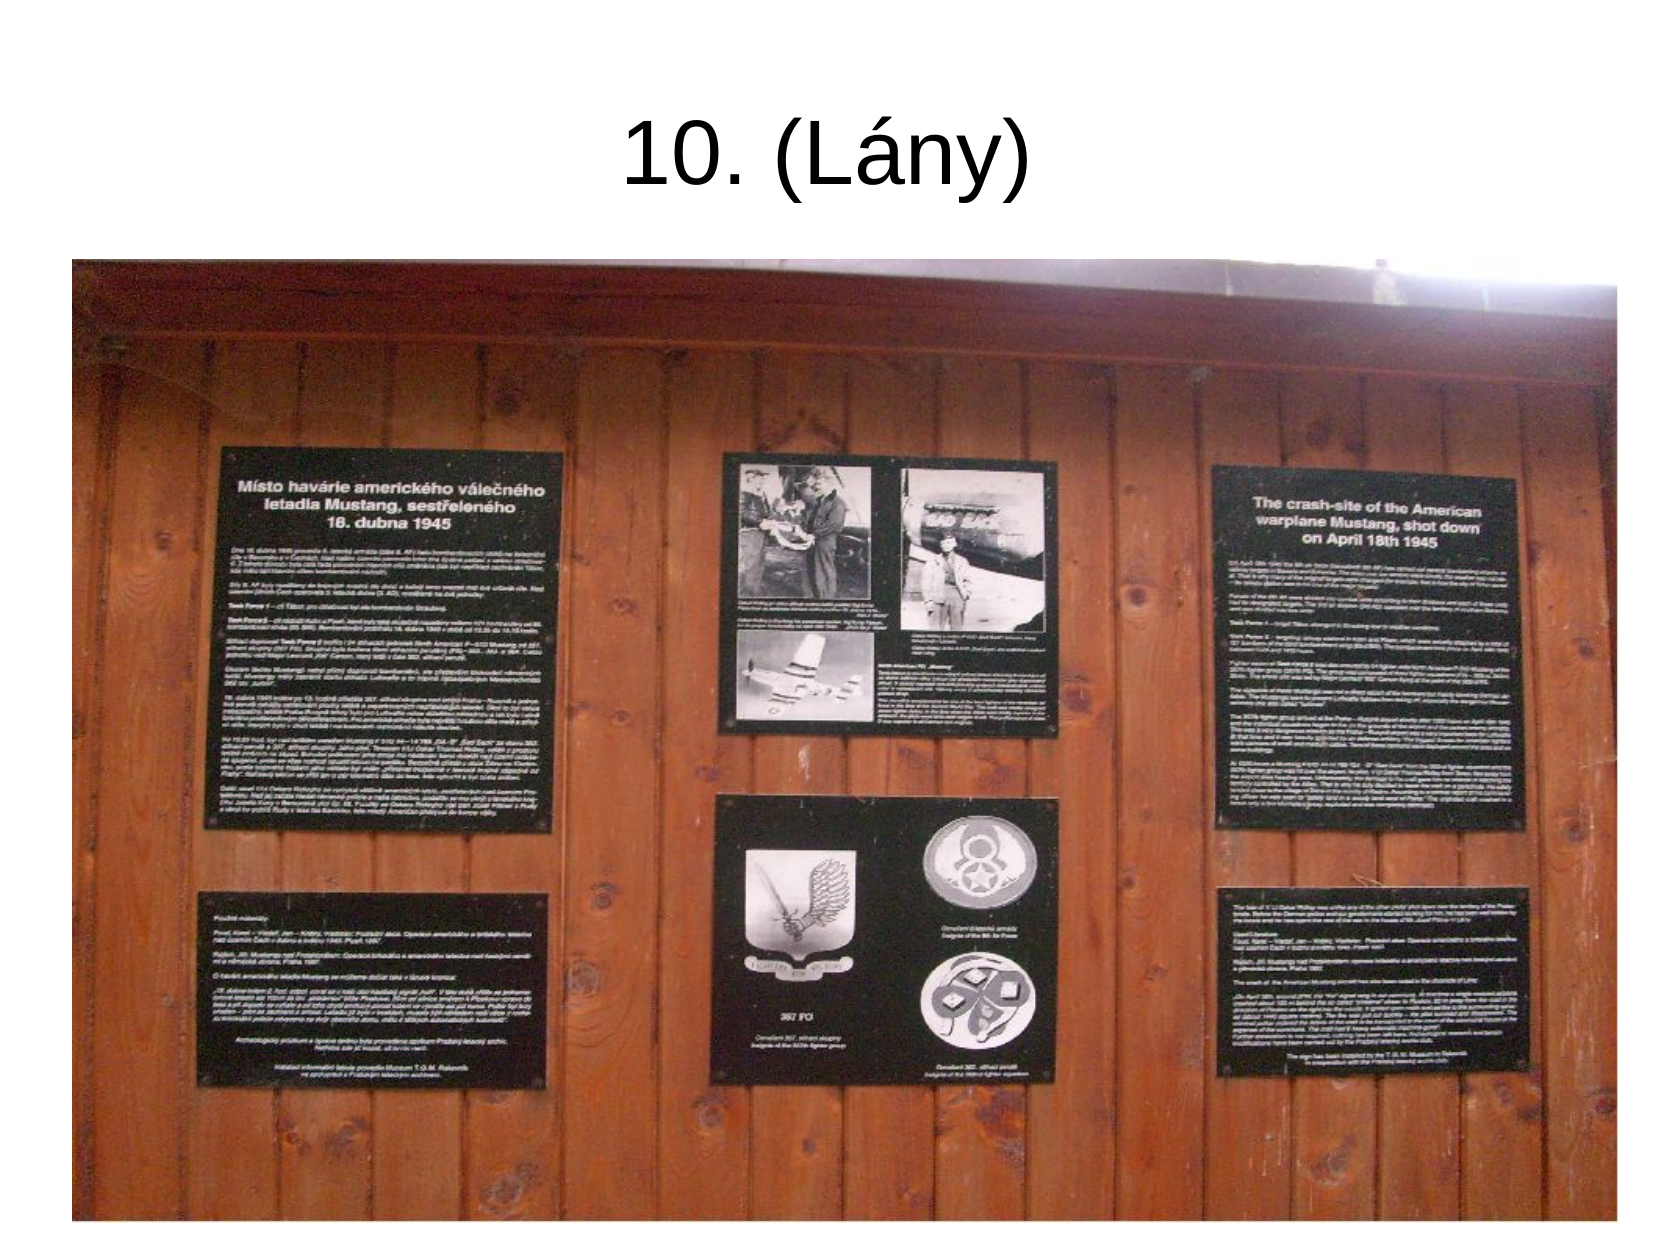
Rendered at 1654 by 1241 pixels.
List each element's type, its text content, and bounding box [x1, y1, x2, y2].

picture [72, 259, 1619, 1223]
title 10. (Lány) [82, 49, 1571, 257]
